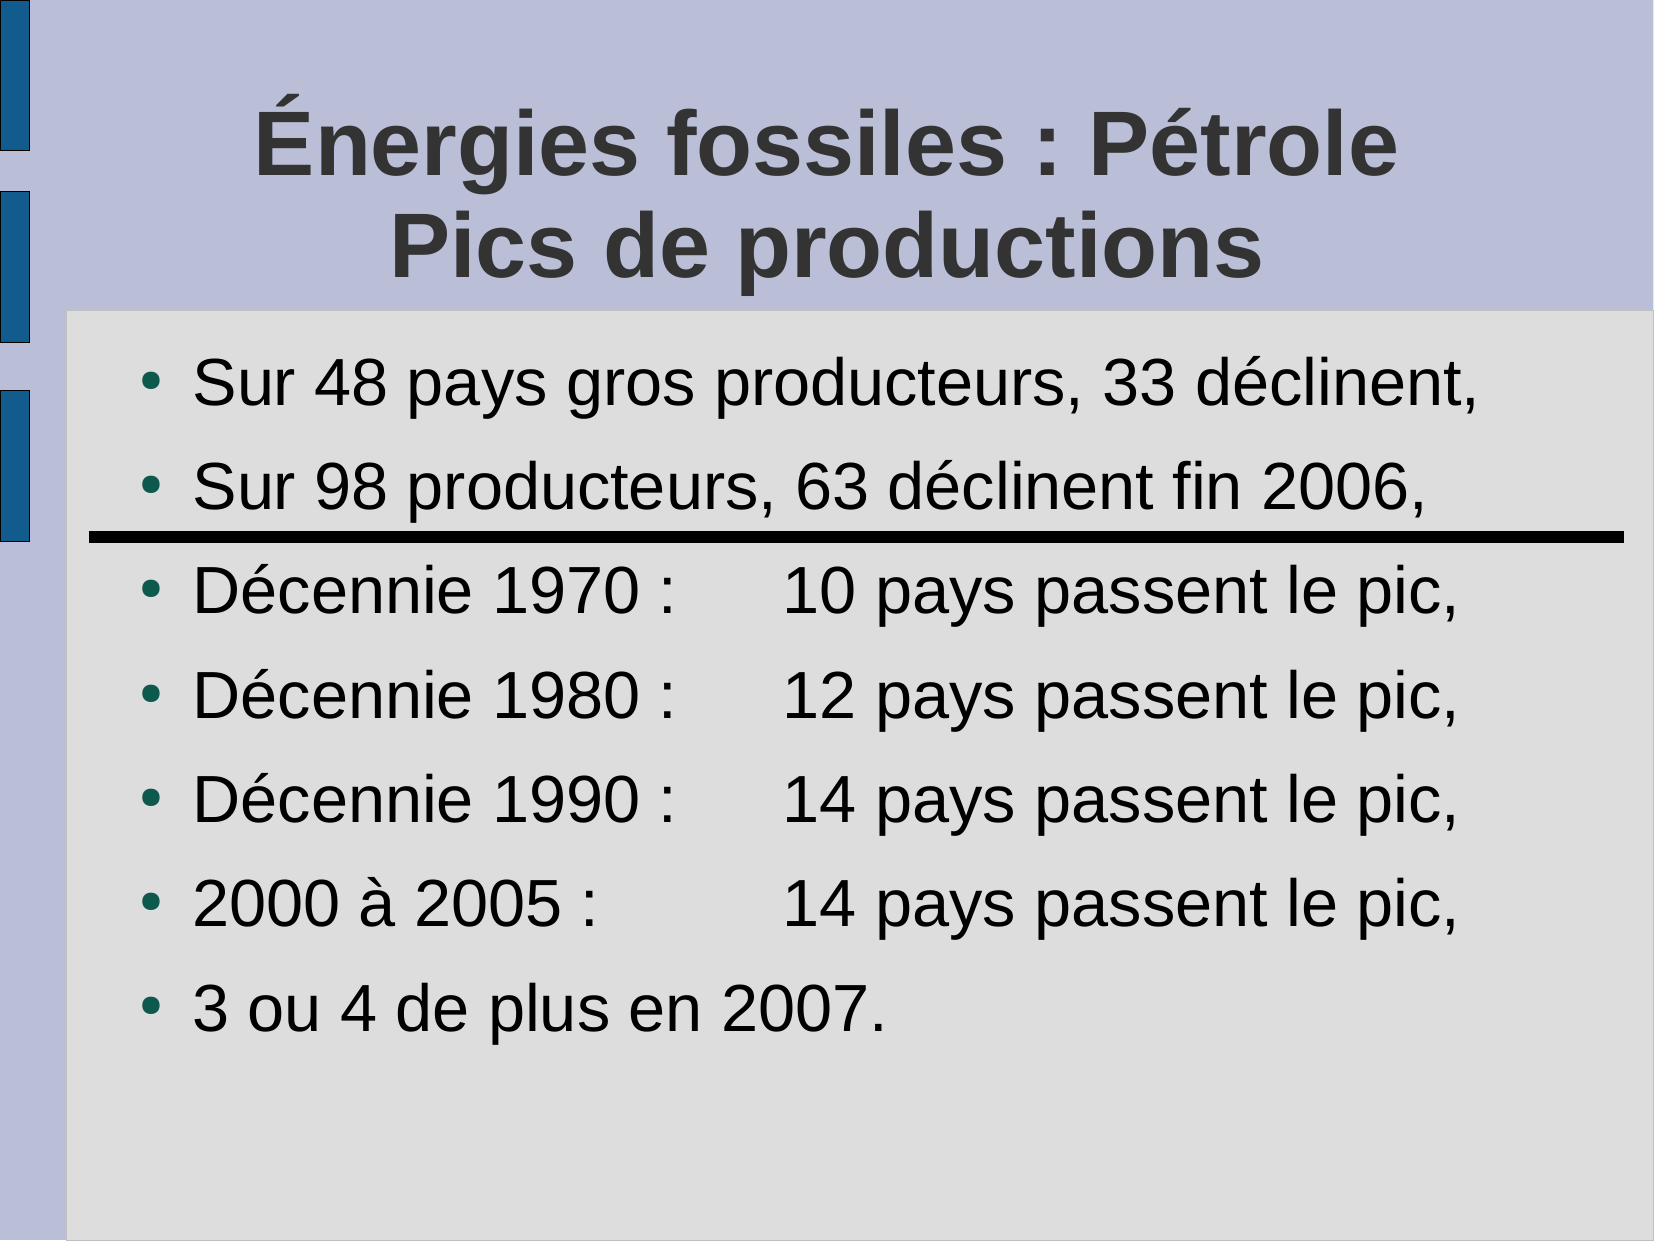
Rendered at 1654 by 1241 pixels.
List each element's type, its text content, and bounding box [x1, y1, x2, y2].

list Sur 48 pays gros producteurs, 33 déclinent, Sur 98 producteurs, 63 déclinent fin 2006, Décennie 1970 : 10 pays passent le pic, Décennie 1980 : 12 pays passent le pic, Décennie 1990 : 14 pays passent le pic, 2000 à 2005 : 14 pays passent le pic, 3 ou 4 de plus en 2007. [121, 543, 1534, 1127]
list Sur 48 pays gros producteurs, 33 déclinent, Sur 98 producteurs, 63 déclinent fin 2006, Décennie 1970 : 10 pays passent le pic, Décennie 1980 : 12 pays passent le pic, Décennie 1990 : 14 pays passent le pic, 2000 à 2005 : 14 pays passent le pic, 3 ou 4 de plus en 2007. [121, 344, 1534, 531]
title Énergies fossiles : Pétrole Pics de productions [121, 91, 1534, 299]
